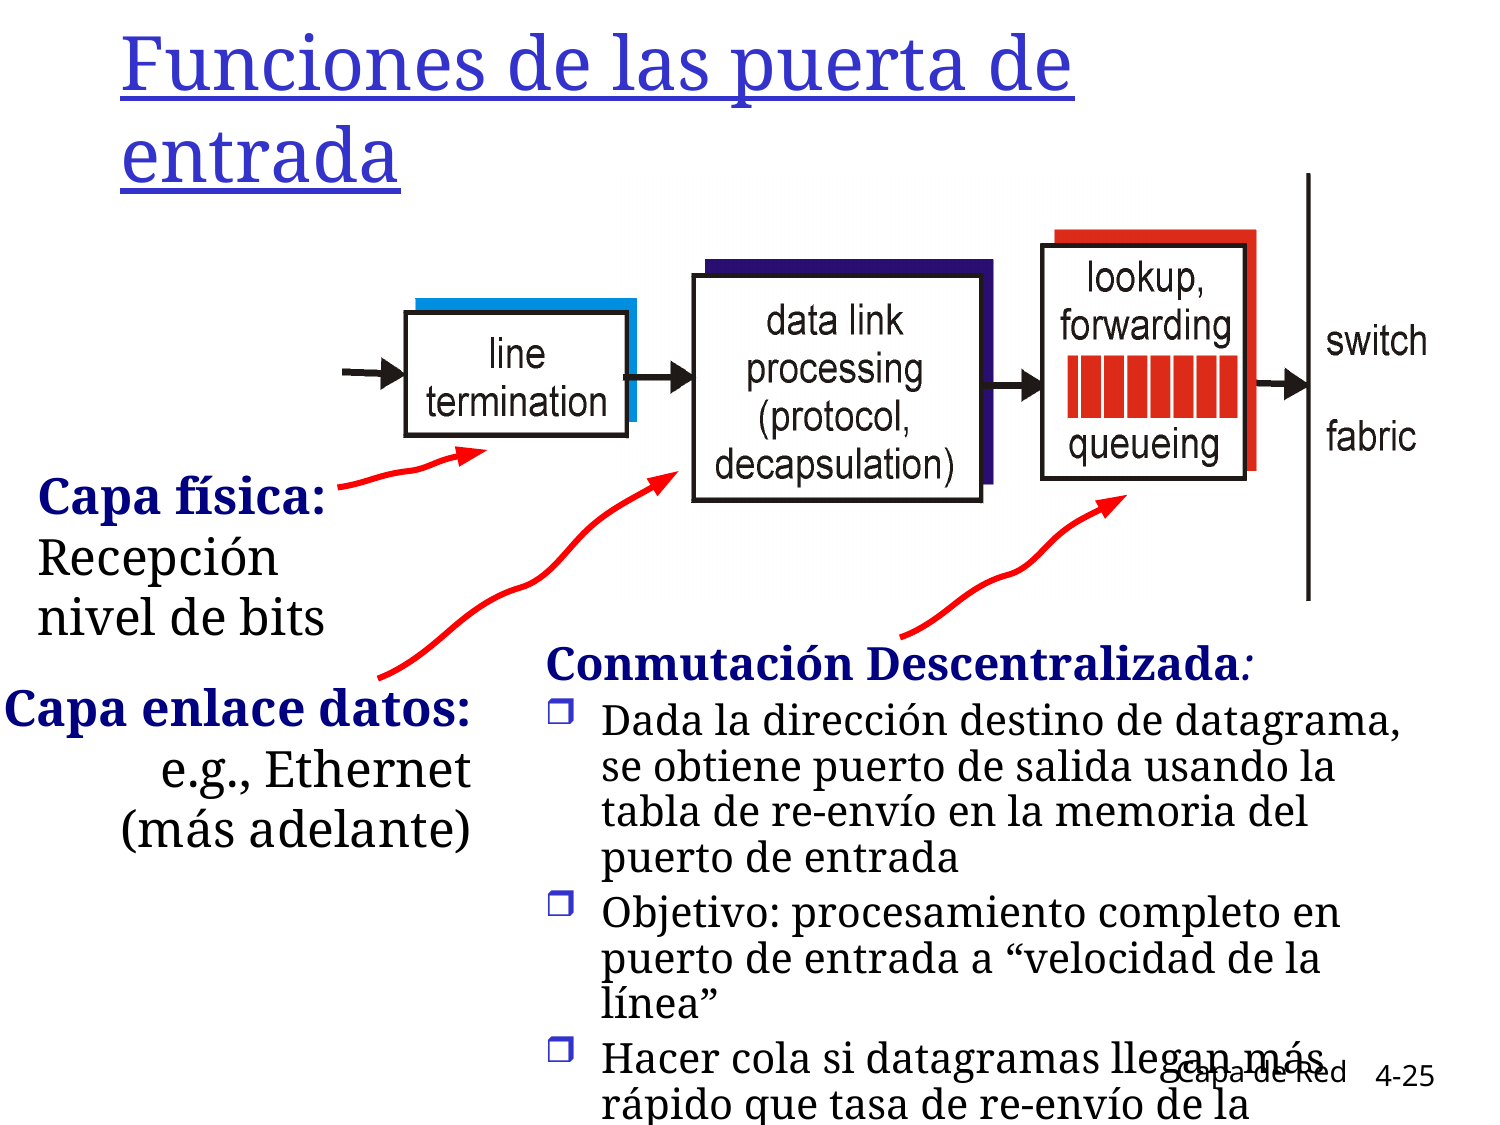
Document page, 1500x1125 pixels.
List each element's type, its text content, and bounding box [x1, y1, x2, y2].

picture [342, 173, 1426, 601]
text_box Capa física: Recepción nivel de bits [22, 463, 356, 653]
picture [369, 173, 384, 178]
list Conmutación Descentralizada: Dada la dirección destino de datagrama, se obtiene puerto de salida usando la tabla de re-envío en la memoria del puerto de entrada Objetivo: procesamiento completo en puerto de entrada a “velocidad de la línea” Hacer cola si datagramas llegan más rápido que tasa de re-envío de la estructura de switches [530, 632, 1426, 1070]
text_box Capa enlace datos: e.g., Ethernet (más adelante) [0, 676, 487, 866]
title Funciones de las puerta de entrada [105, 56, 1381, 162]
